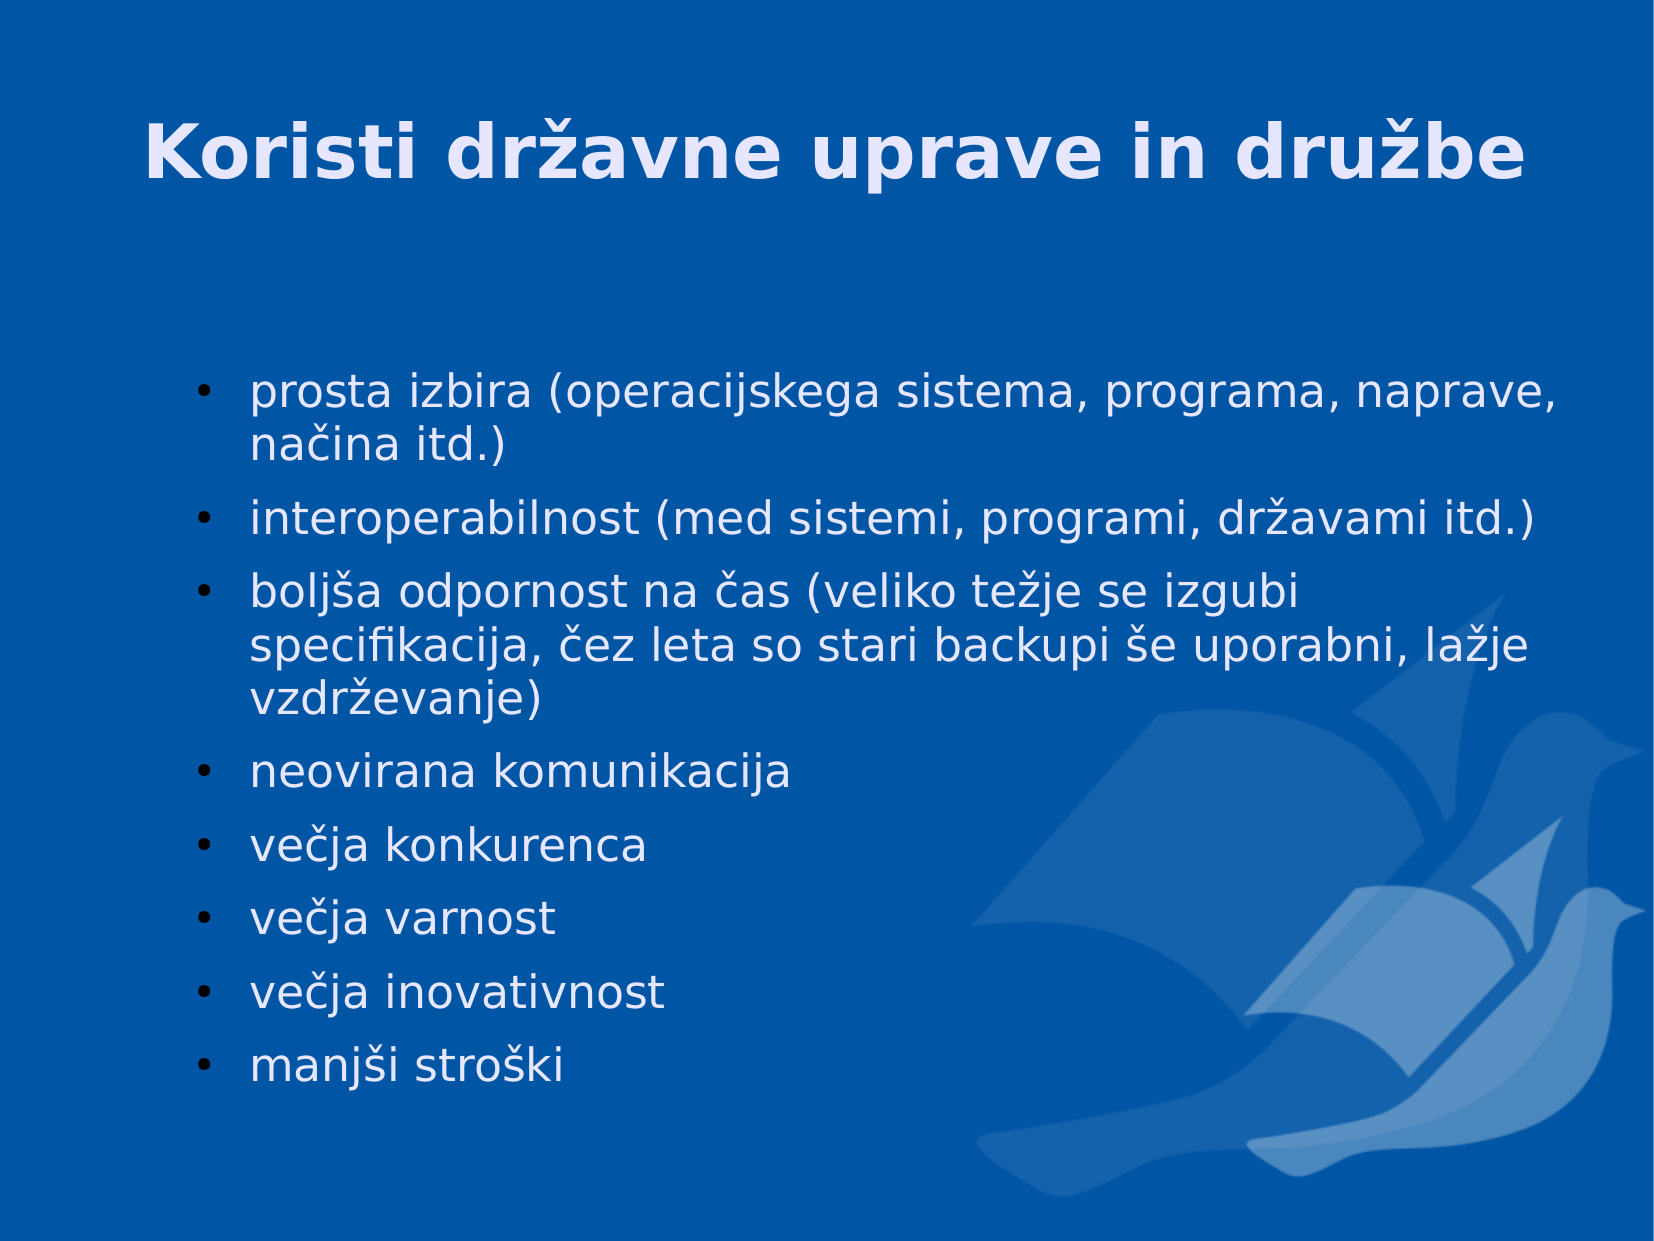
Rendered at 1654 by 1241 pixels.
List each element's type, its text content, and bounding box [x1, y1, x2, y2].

list prosta izbira (operacijskega sistema, programa, naprave, načina itd.) interoperabilnost (med sistemi, programi, državami itd.) boljša odpornost na čas (veliko težje se izgubi specifikacija, čez leta so stari backupi še uporabni, lažje vzdrževanje) neovirana komunikacija večja konkurenca večja varnost večja inovativnost manjši stroški [178, 364, 1570, 1147]
title Koristi državne uprave in družbe [82, 49, 1571, 257]
picture [0, 0, 1654, 1241]
